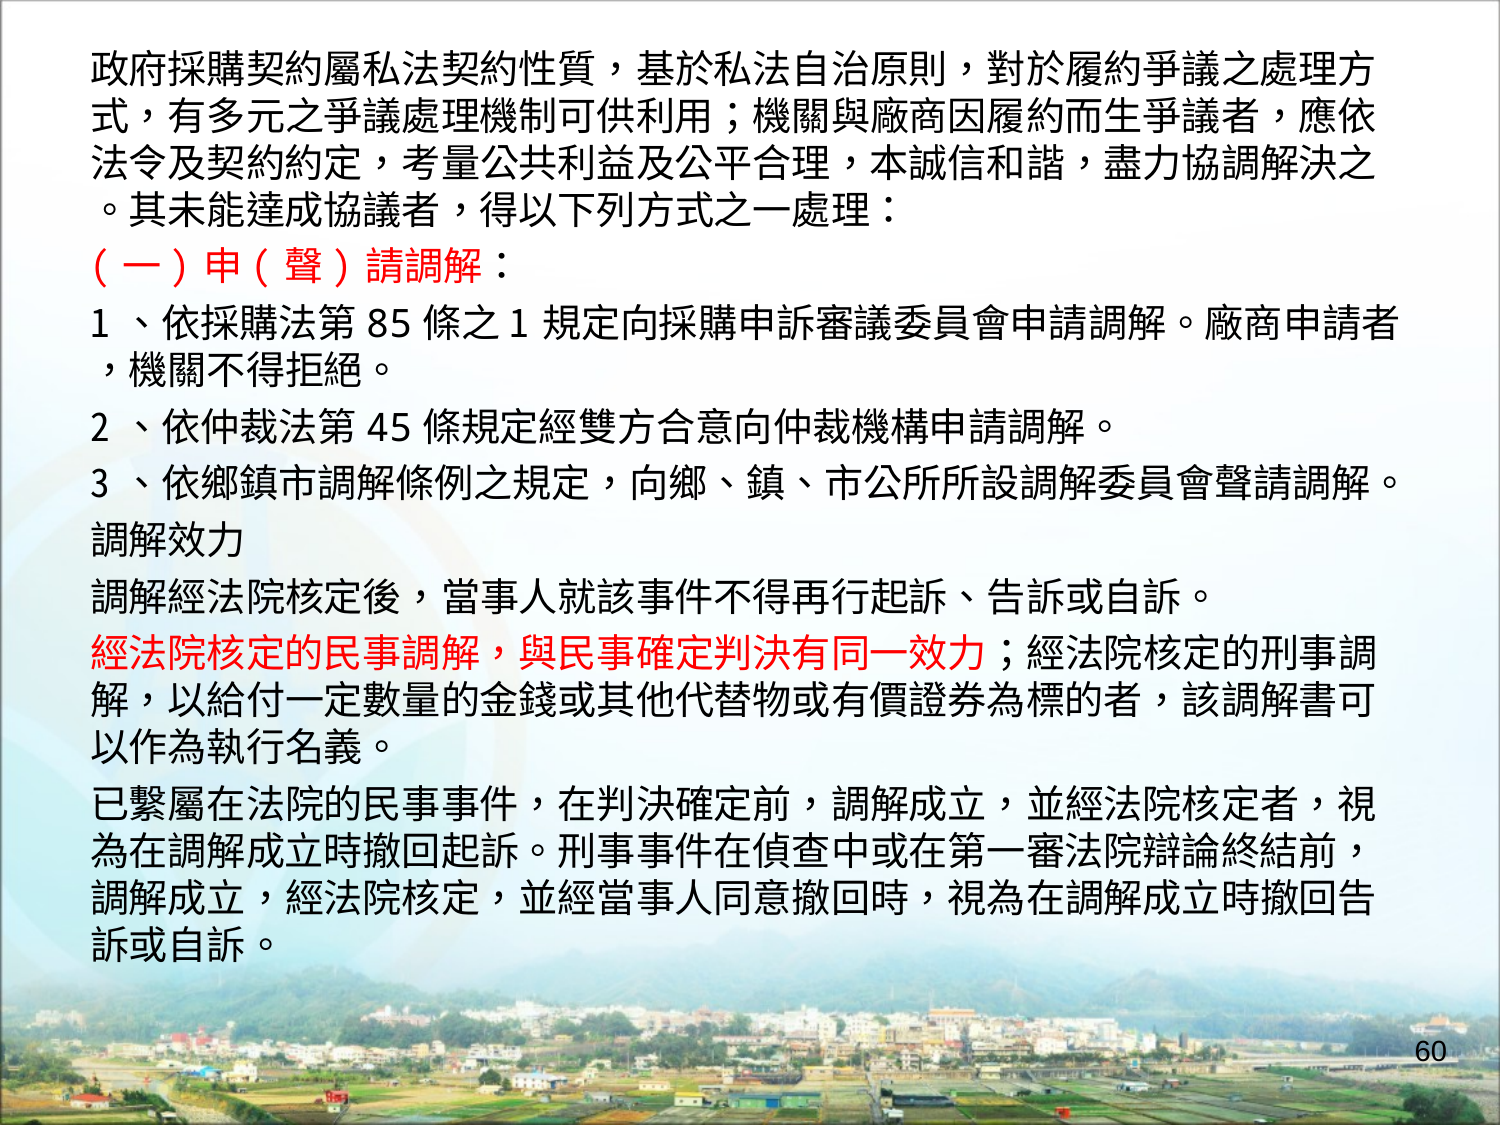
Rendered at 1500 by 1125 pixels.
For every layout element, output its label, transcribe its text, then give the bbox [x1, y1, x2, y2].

list 政府採購契約屬私法契約性質，基於私法自治原則，對於履約爭議之處理方式，有多元之爭議處理機制可供利用；機關與廠商因履約而生爭議者，應依法令及契約約定，考量公共利益及公平合理，本誠信和諧，盡力協調解決之。其未能達成協議者，得以下列方式之一處理： (一)申(聲)請調解： 1、依採購法第85條之1規定向採購申訴審議委員會申請調解。廠商申請者，機關不得拒絕。 2、依仲裁法第45條規定經雙方合意向仲裁機構申請調解。 3、依鄉鎮市調解條例之規定，向鄉、鎮、市公所所設調解委員會聲請調解。 調解效力 調解經法院核定後，當事人就該事件不得再行起訴、告訴或自訴。 經法院核定的民事調解，與民事確定判決有同一效力；經法院核定的刑事調解，以給付一定數量的金錢或其他代替物或有價證券為標的者，該調解書可以作為執行名義。 已繫屬在法院的民事事件，在判決確定前，調解成立，並經法院核定者，視為在調解成立時撤回起訴。刑事事件在偵查中或在第一審法院辯論終結前，調解成立，經法院核定，並經當事人同意撤回時，視為在調解成立時撤回告訴或自訴。 [75, 36, 1426, 1025]
picture [0, 0, 1500, 1125]
text_box <編號> [1111, 1024, 1462, 1103]
